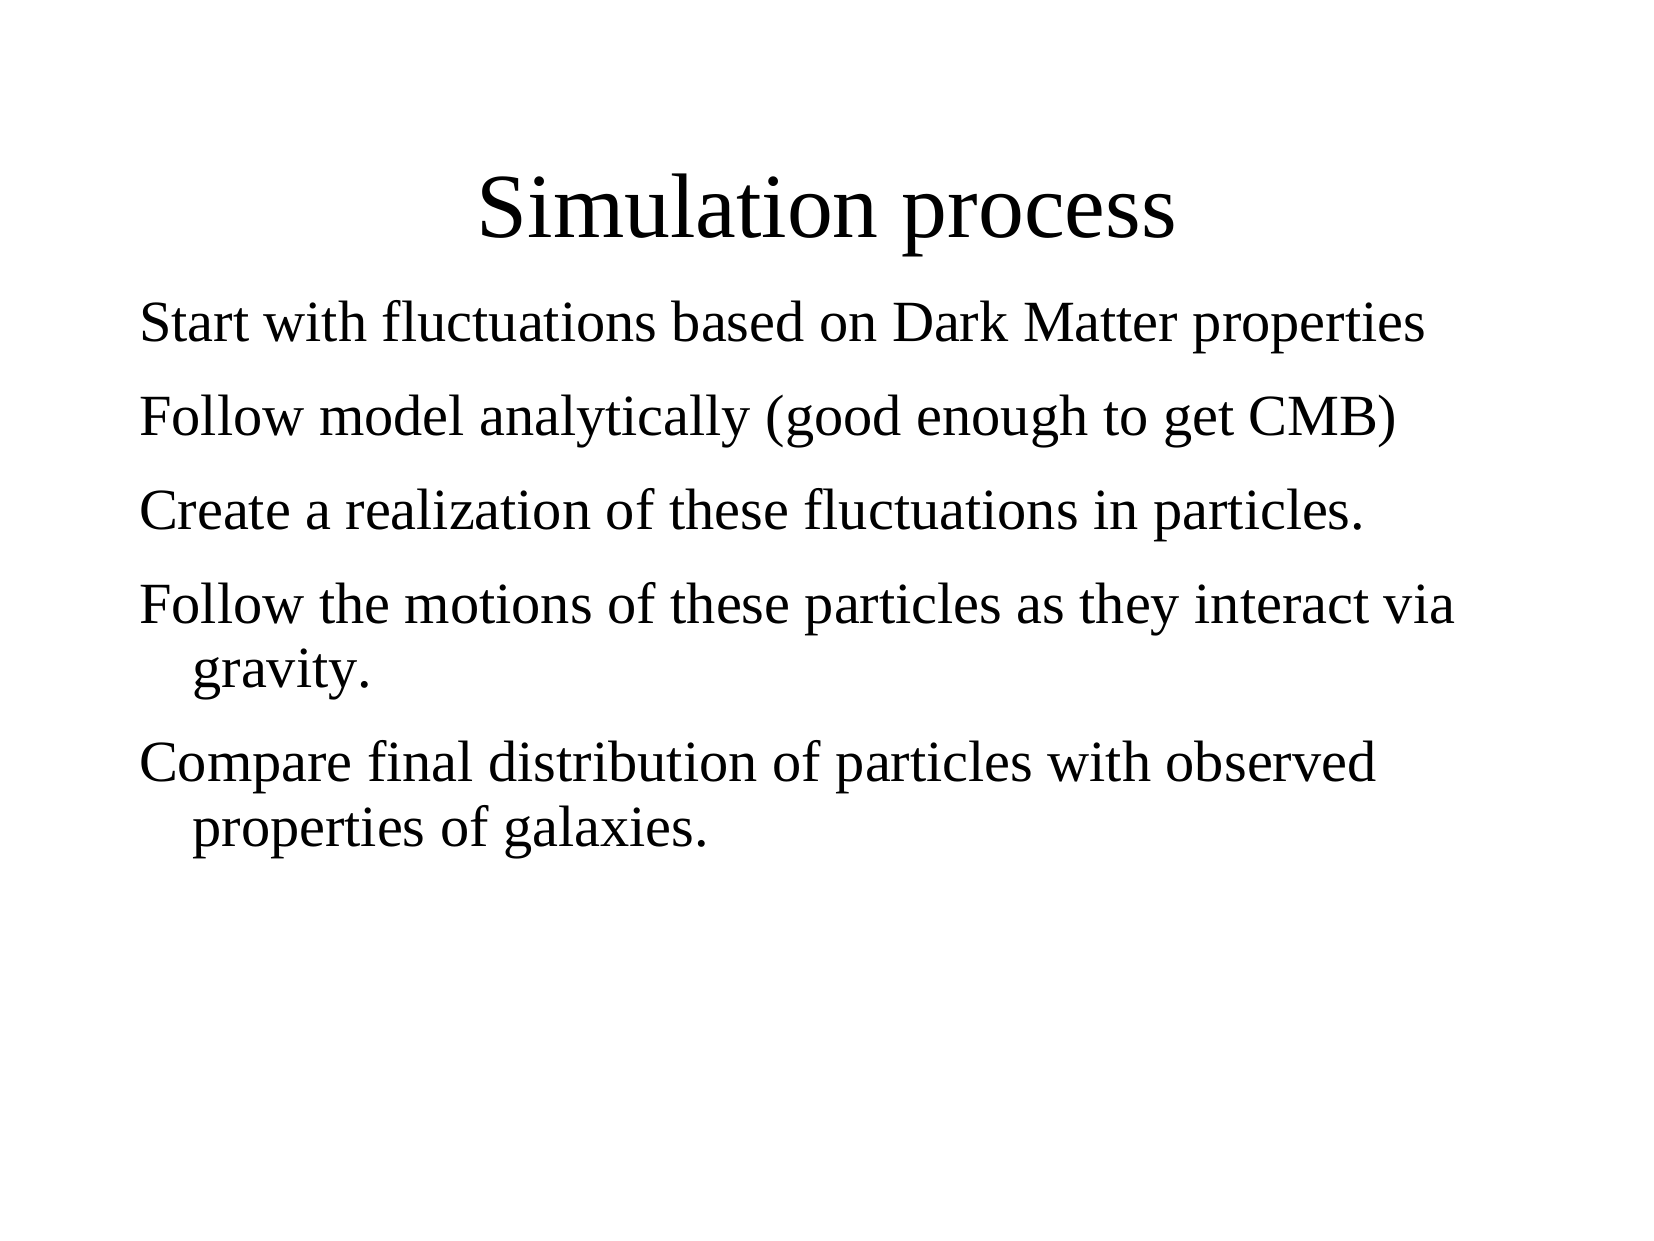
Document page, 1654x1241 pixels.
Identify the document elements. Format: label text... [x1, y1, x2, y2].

list Start with fluctuations based on Dark Matter properties Follow model analytically (good enough to get CMB) Create a realization of these fluctuations in particles. Follow the motions of these particles as they interact via gravity. Compare final distribution of particles with observed properties of galaxies. [121, 289, 1534, 1241]
title Simulation process [121, 102, 1534, 289]
